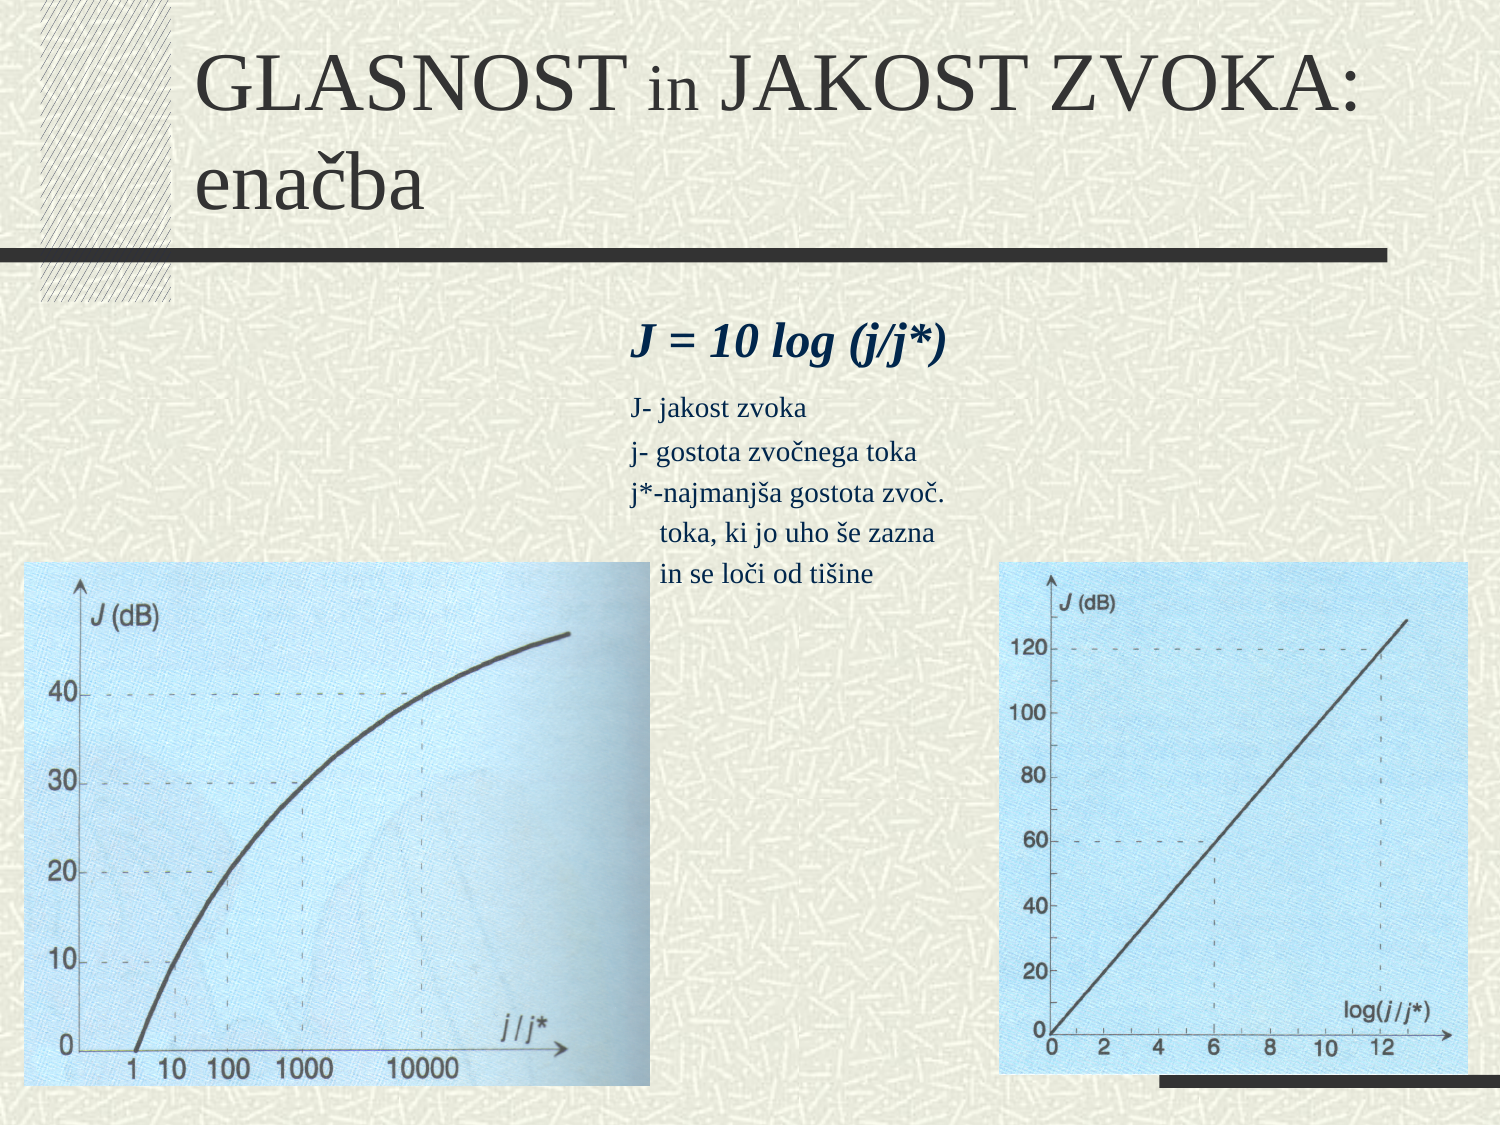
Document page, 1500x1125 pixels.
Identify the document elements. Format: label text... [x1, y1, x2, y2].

text_box J = 10 log (j/j*) J- jakost zvoka j- gostota zvočnega toka j*-najmanjša gostota zvoč. toka, ki jo uho še zazna in se loči od tišine [540, 300, 964, 632]
picture [0, 0, 1500, 1125]
title GLASNOST in JAKOST ZVOKA: enačba [179, 46, 1463, 235]
